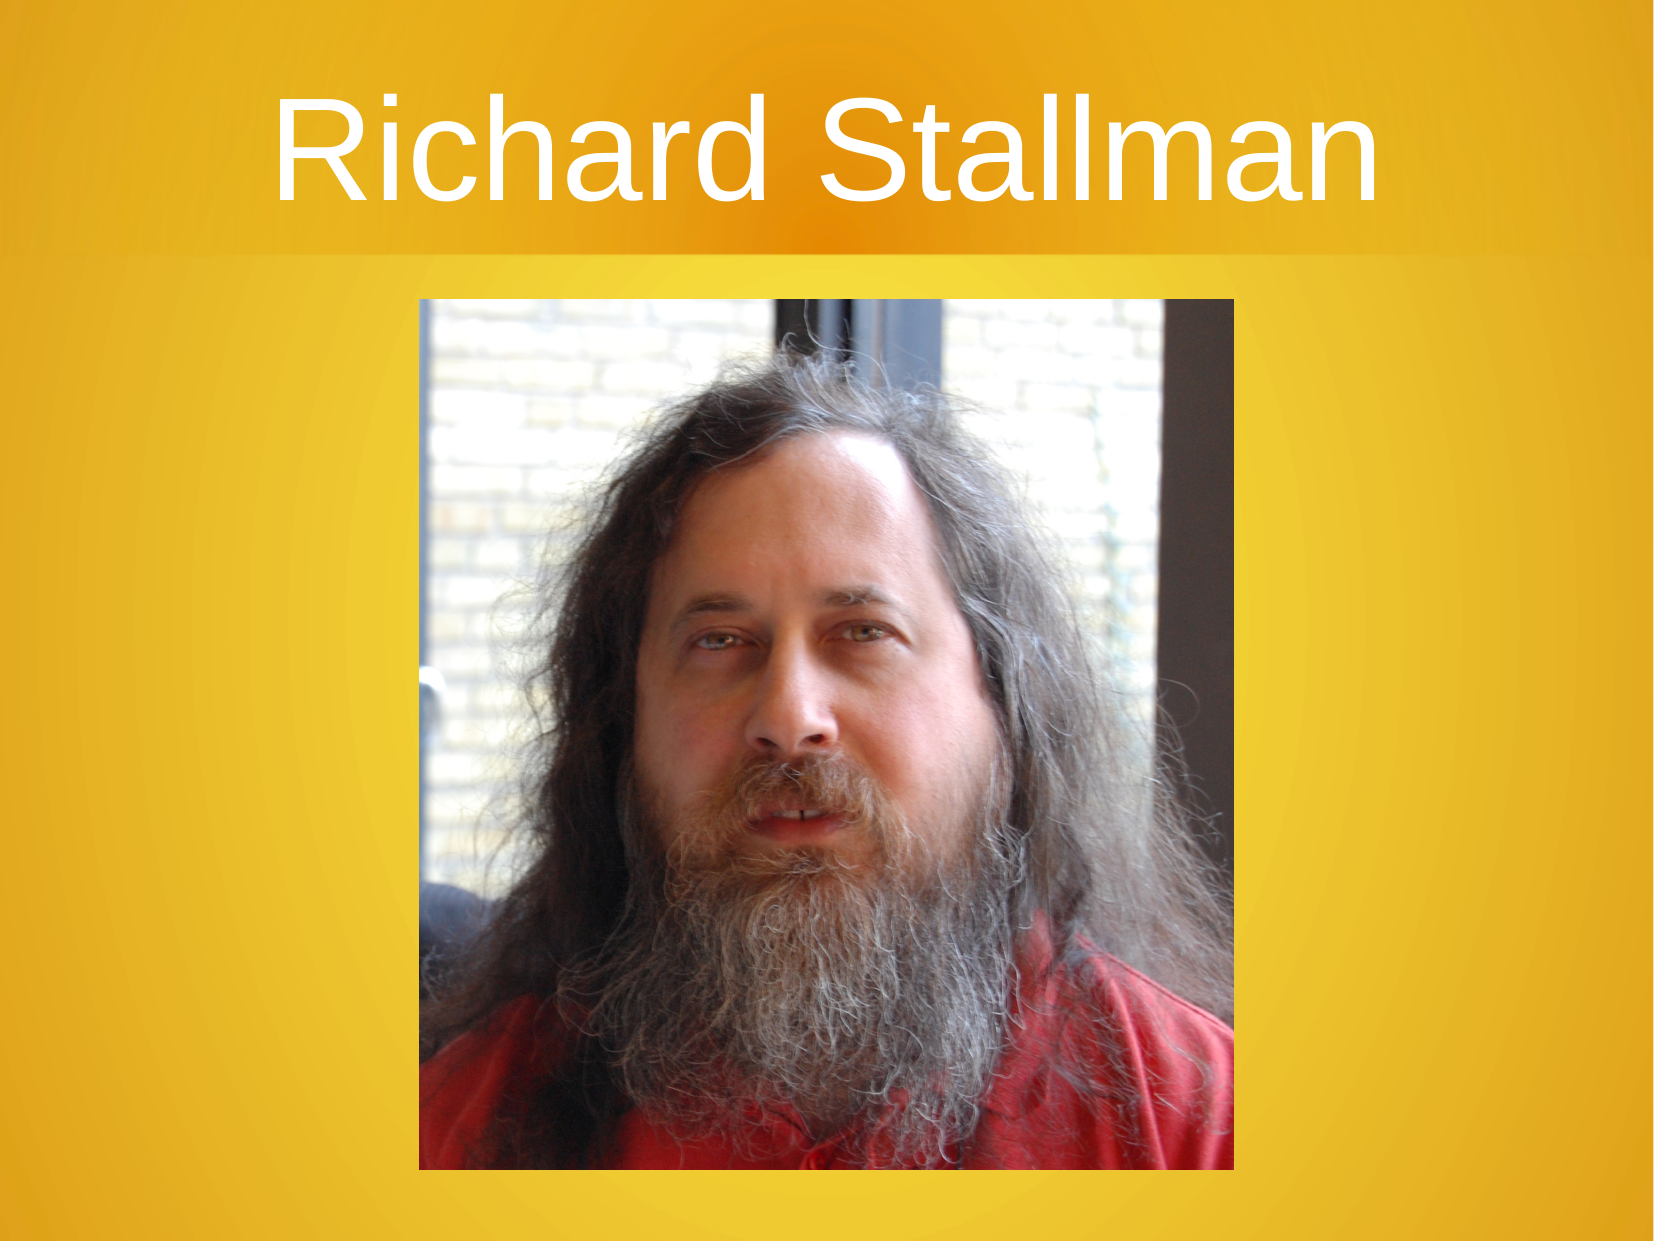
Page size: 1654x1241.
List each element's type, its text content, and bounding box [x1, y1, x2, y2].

picture [0, 0, 1654, 1241]
title Richard Stallman [82, 47, 1571, 252]
